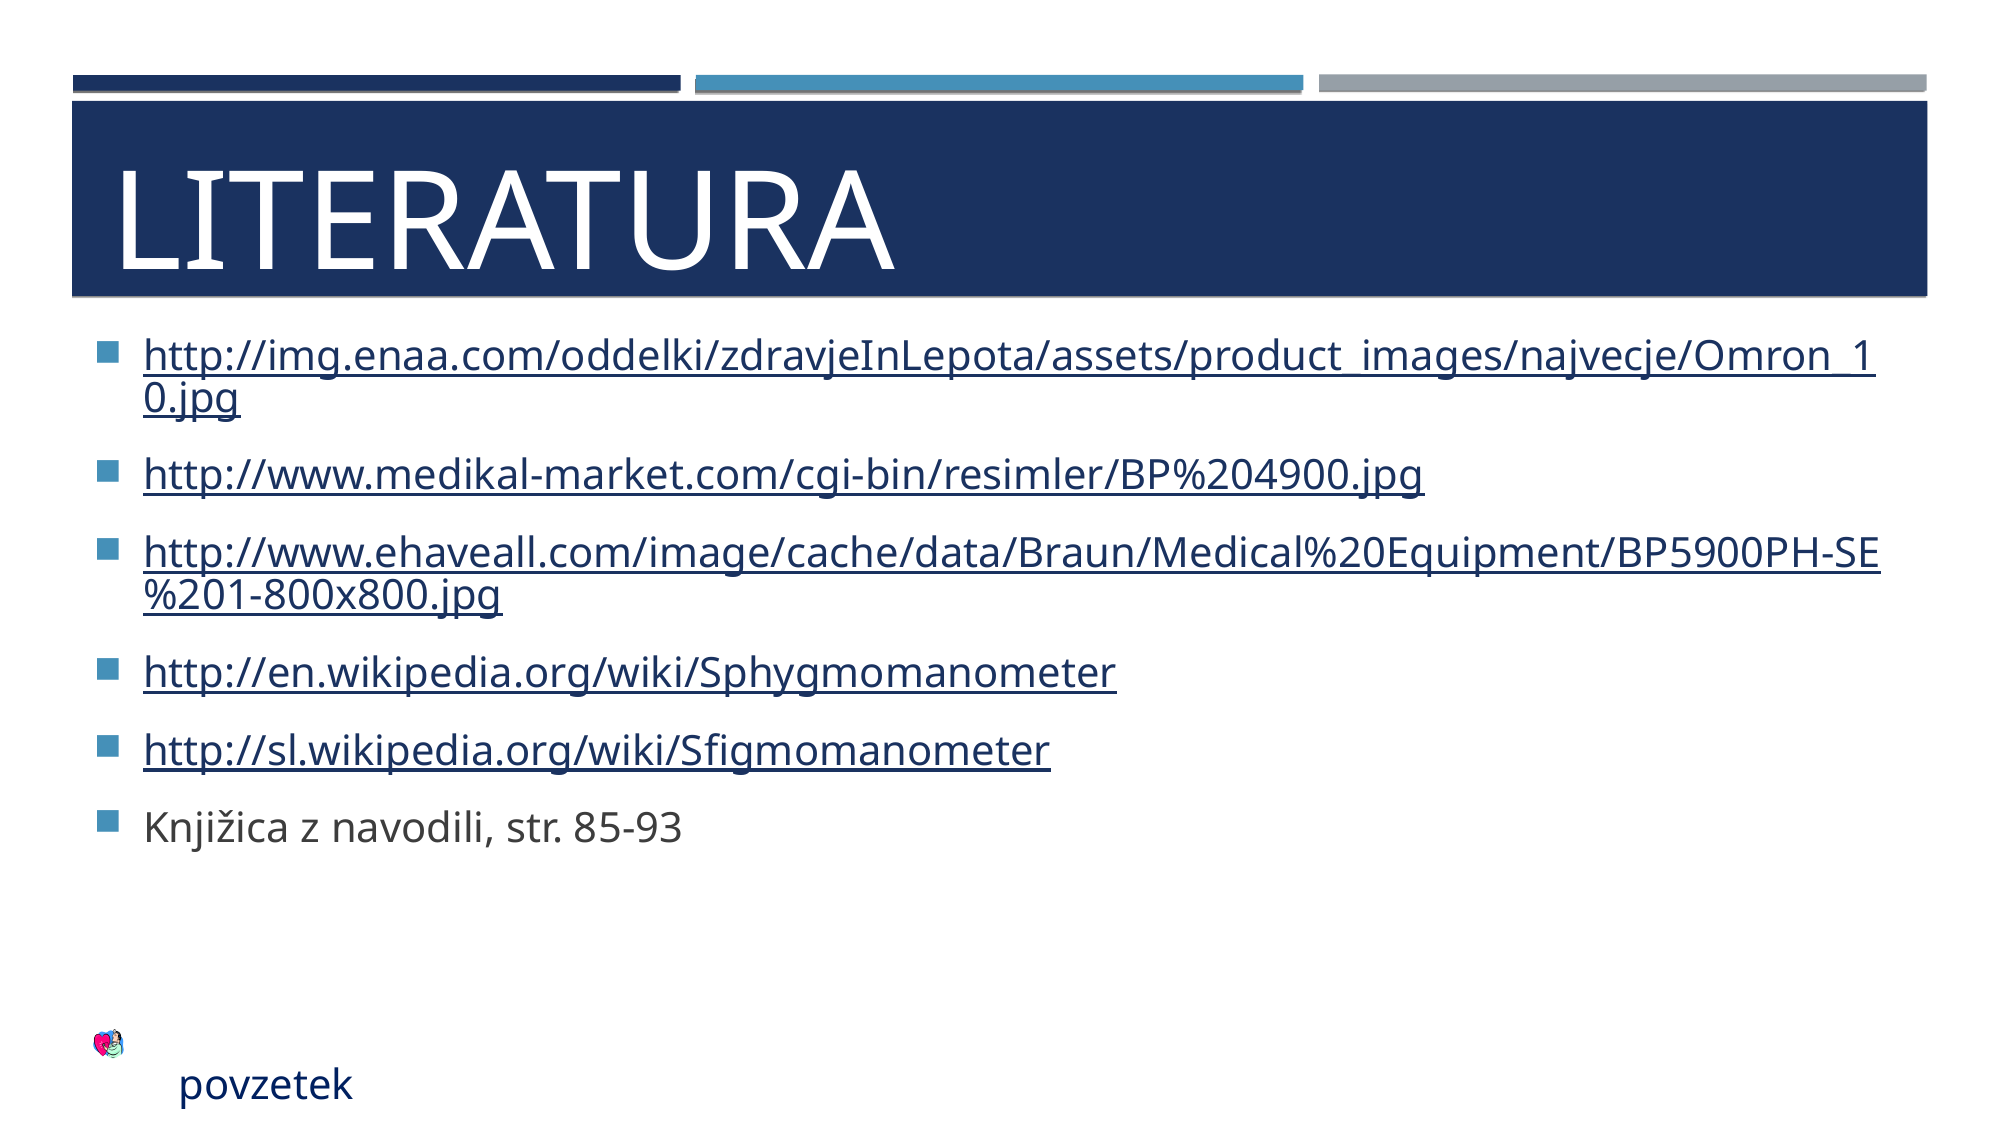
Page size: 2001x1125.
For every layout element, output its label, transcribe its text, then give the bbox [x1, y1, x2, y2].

list http://img.enaa.com/oddelki/zdravjeInLepota/assets/product_images/najvecje/Omron_10.jpg http://www.medikal-market.com/cgi-bin/resimler/BP%204900.jpg http://www.ehaveall.com/image/cache/data/Braun/Medical%20Equipment/BP5900PH-SE%201-800x800.jpg http://en.wikipedia.org/wiki/Sphygmomanometer http://sl.wikipedia.org/wiki/Sfigmomanometer Knjižica z navodili, str. 85-93 povzetek [78, 321, 1905, 1065]
title LITERATURA [95, 138, 1905, 305]
